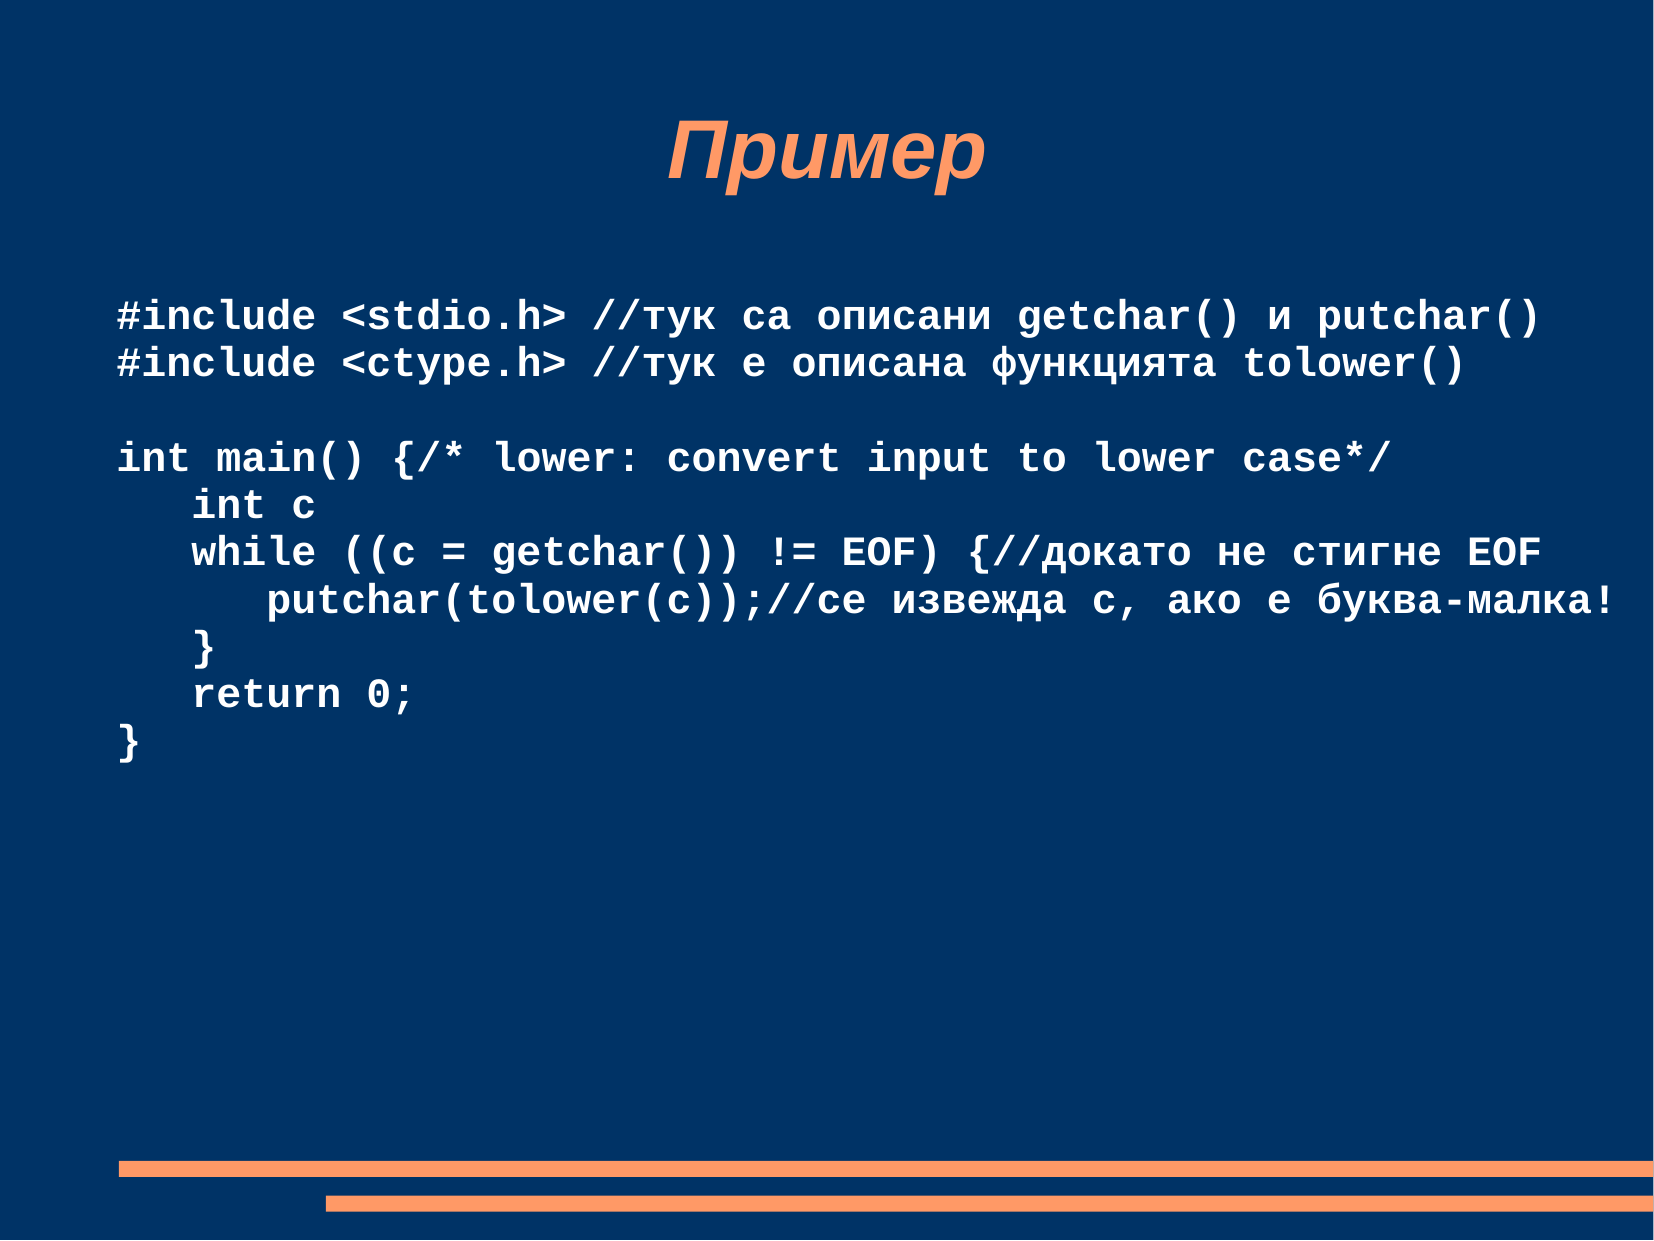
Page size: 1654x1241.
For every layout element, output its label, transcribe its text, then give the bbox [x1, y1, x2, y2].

title Пример [121, 46, 1534, 254]
text_box #include <stdio.h> //тук са описани getchar() и putchar() #include <ctype.h> //тук е описана функцията tolower() int main() {/* lower: convert input to lower case*/ int c while ((c = getchar()) != EOF) {//докато не стигне EOF putchar(tolower(c));//се извежда c, ако е буква-малка! } return 0; } [101, 287, 1654, 781]
